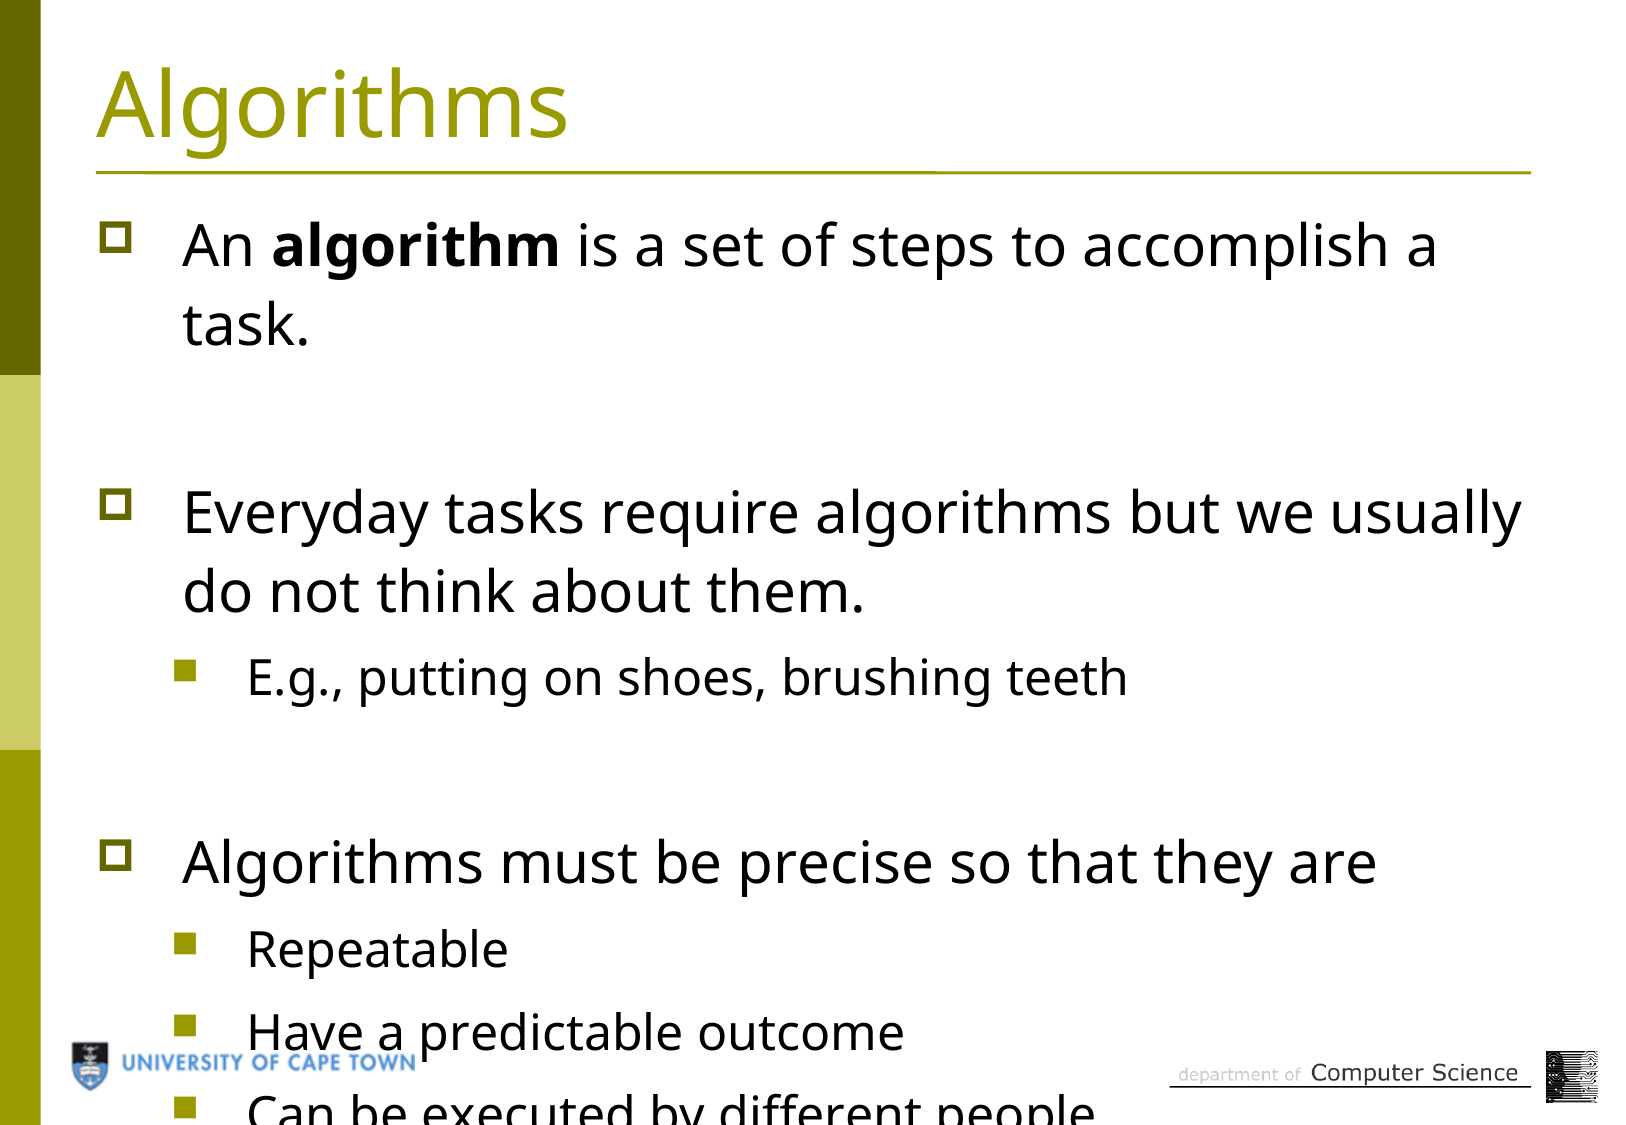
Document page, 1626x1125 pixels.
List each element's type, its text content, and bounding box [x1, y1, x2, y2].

picture [1169, 1043, 1532, 1091]
picture [290, 1037, 303, 1047]
picture [1546, 1051, 1598, 1103]
list An algorithm is a set of steps to accomplish a task. Everyday tasks require algorithms but we usually do not think about them. E.g., putting on shoes, brushing teeth Algorithms must be precise so that they are Repeatable Have a predictable outcome Can be executed by different people [81, 196, 1544, 1006]
picture [61, 1024, 415, 1103]
picture [255, 1024, 274, 1029]
title Algorithms [81, 45, 1544, 173]
picture [384, 1037, 397, 1047]
picture [315, 1024, 330, 1046]
picture [343, 1026, 357, 1034]
